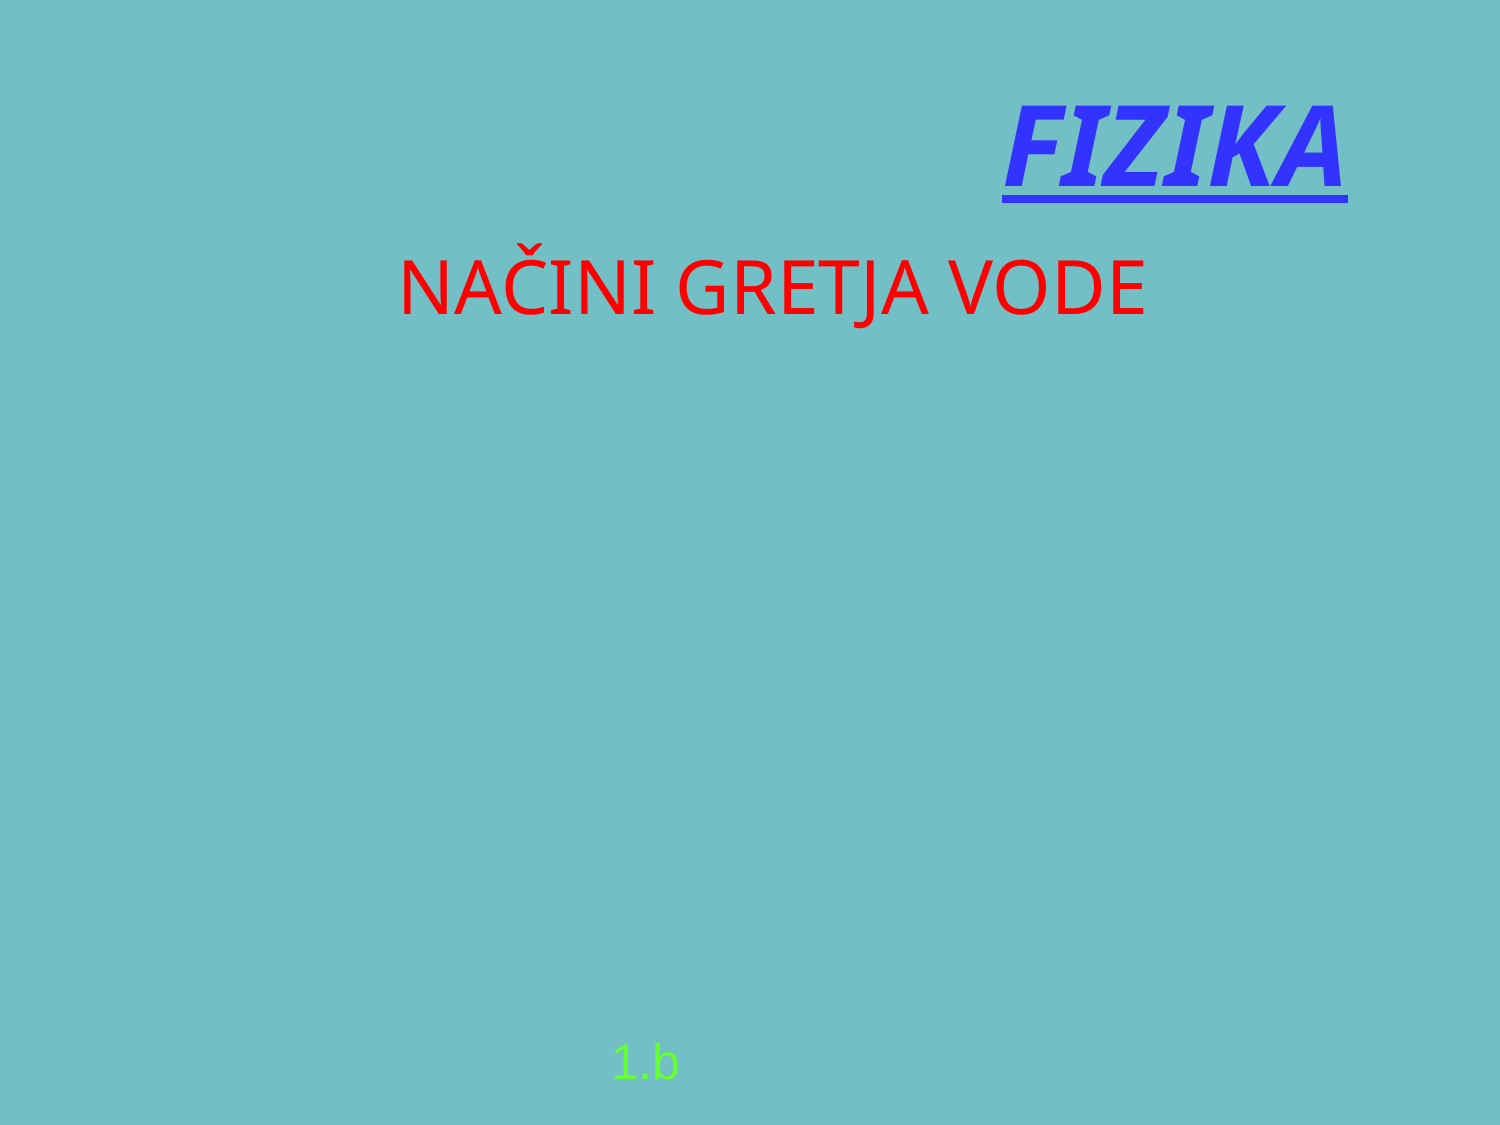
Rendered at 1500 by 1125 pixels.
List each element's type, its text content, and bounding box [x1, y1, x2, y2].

text_box FIZIKA [927, 66, 1424, 217]
text_box NAČINI GRETJA VODE [253, 231, 1293, 740]
text_box 1.b [596, 952, 1459, 1098]
